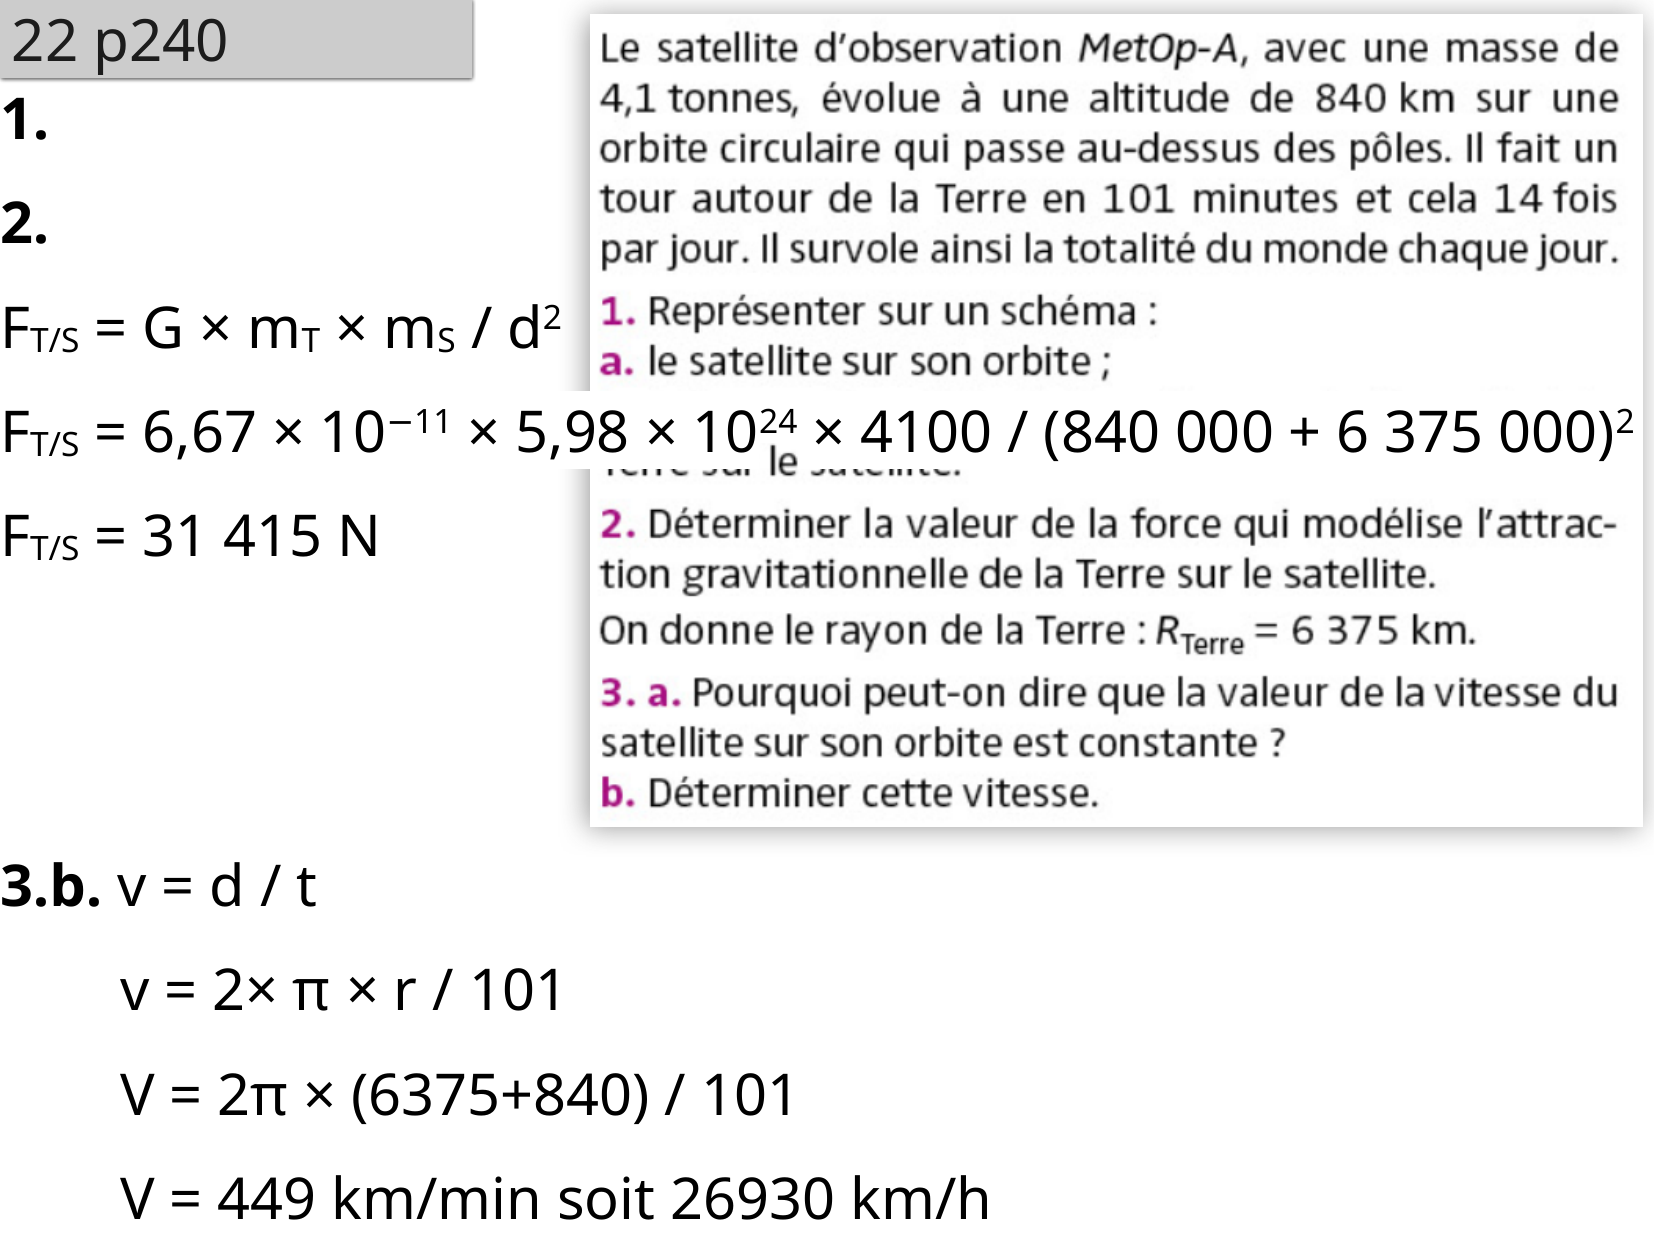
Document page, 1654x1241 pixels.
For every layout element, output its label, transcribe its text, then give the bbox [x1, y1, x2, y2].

list 1. 2. FT/S = G × mT × mS / d2 FT/S = 6,67 × 10−11 × 5,98 × 1024 × 4100 / (840 000 + 6 375 000)2 FT/S = 31 415 N 3.b. v = d / t v = 2× π × r / 101 V = 2π × (6375+840) / 101 V = 449 km/min soit 26930 km/h [0, 78, 1654, 1241]
picture [590, 14, 1643, 78]
title 22 p240 [0, 0, 473, 78]
